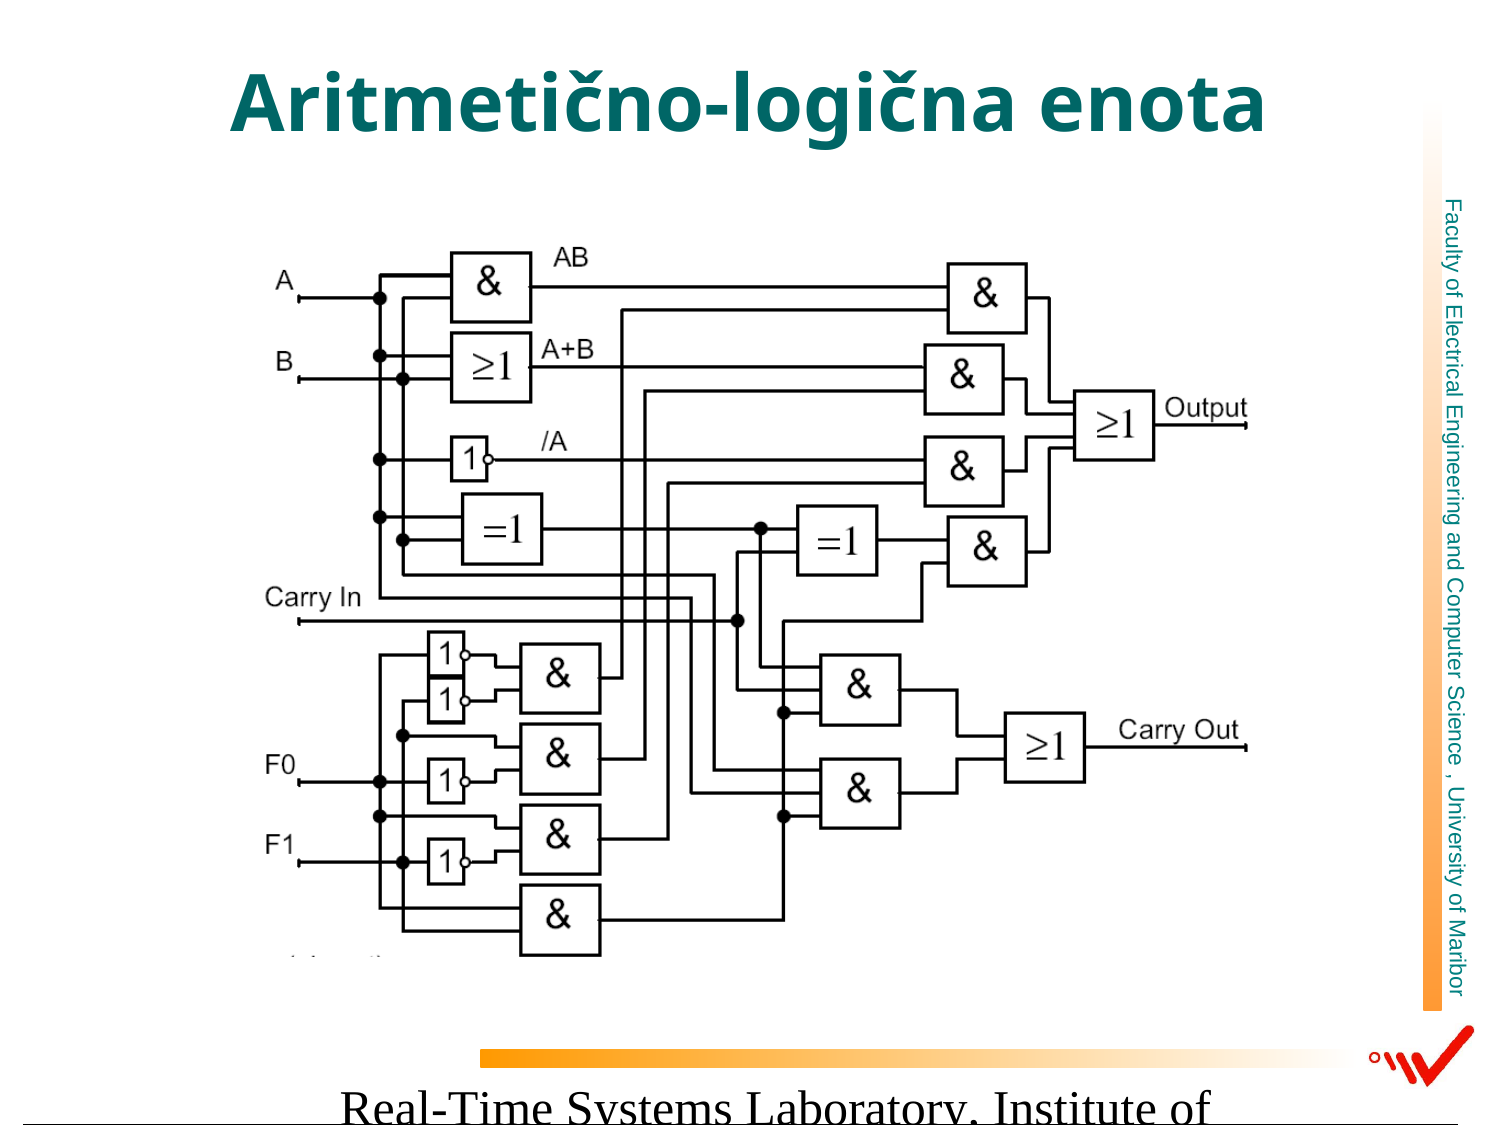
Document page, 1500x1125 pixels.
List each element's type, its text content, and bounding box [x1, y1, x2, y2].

picture [216, 213, 1284, 957]
title Aritmetično-logična enota [75, 45, 1426, 233]
